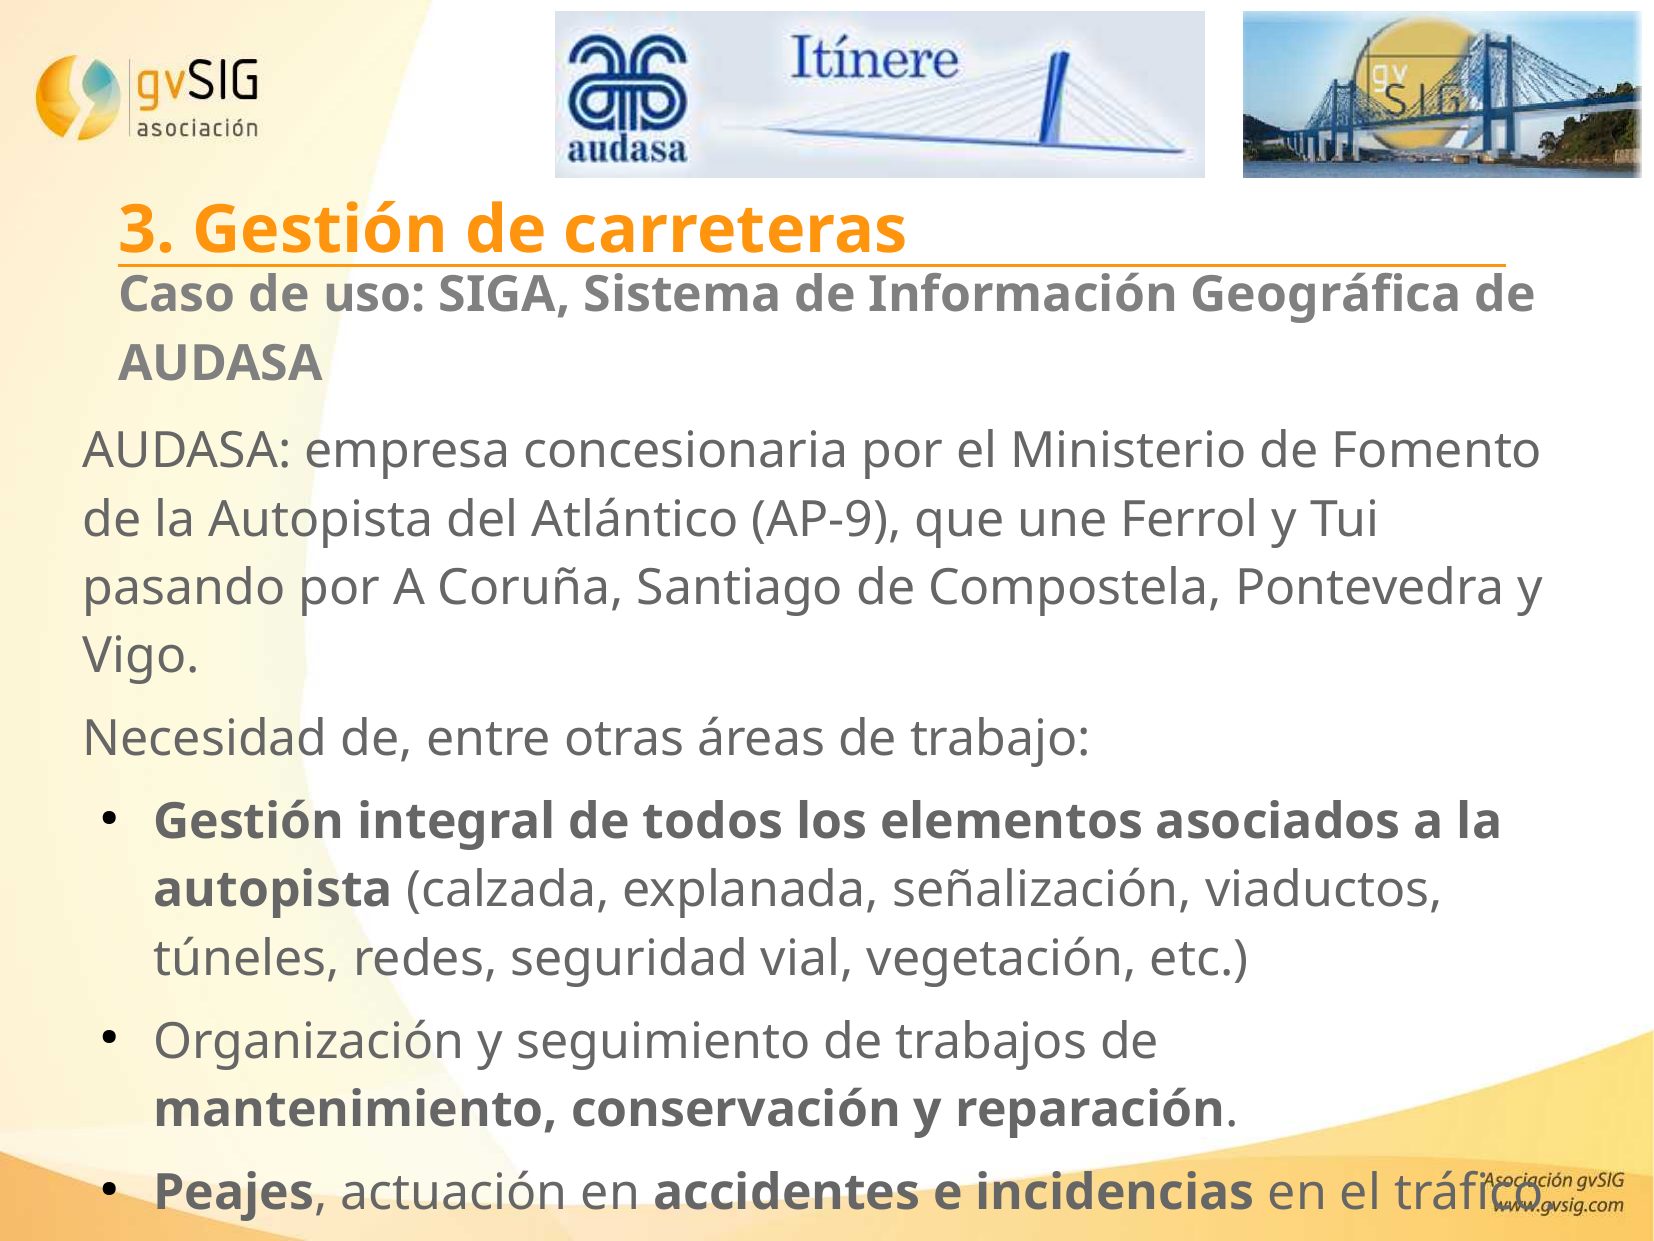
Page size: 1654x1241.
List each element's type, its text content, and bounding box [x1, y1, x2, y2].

title Caso de uso: SIGA, Sistema de Información Geográfica de AUDASA [118, 268, 1654, 385]
list AUDASA: empresa concesionaria por el Ministerio de Fomento de la Autopista del Atlántico (AP-9), que une Ferrol y Tui pasando por A Coruña, Santiago de Compostela, Pontevedra y Vigo. Necesidad de, entre otras áreas de trabajo: Gestión integral de todos los elementos asociados a la autopista (calzada, explanada, señalización, viaductos, túneles, redes, seguridad vial, vegetación, etc.) Organización y seguimiento de trabajos de mantenimiento, conservación y reparación. Peajes, actuación en accidentes e incidencias en el tráfico. Policía de márgenes y gestión de expropiaciones. [82, 414, 1571, 1218]
title 3. Gestión de carreteras [118, 177, 1607, 268]
picture [0, 0, 1654, 1241]
